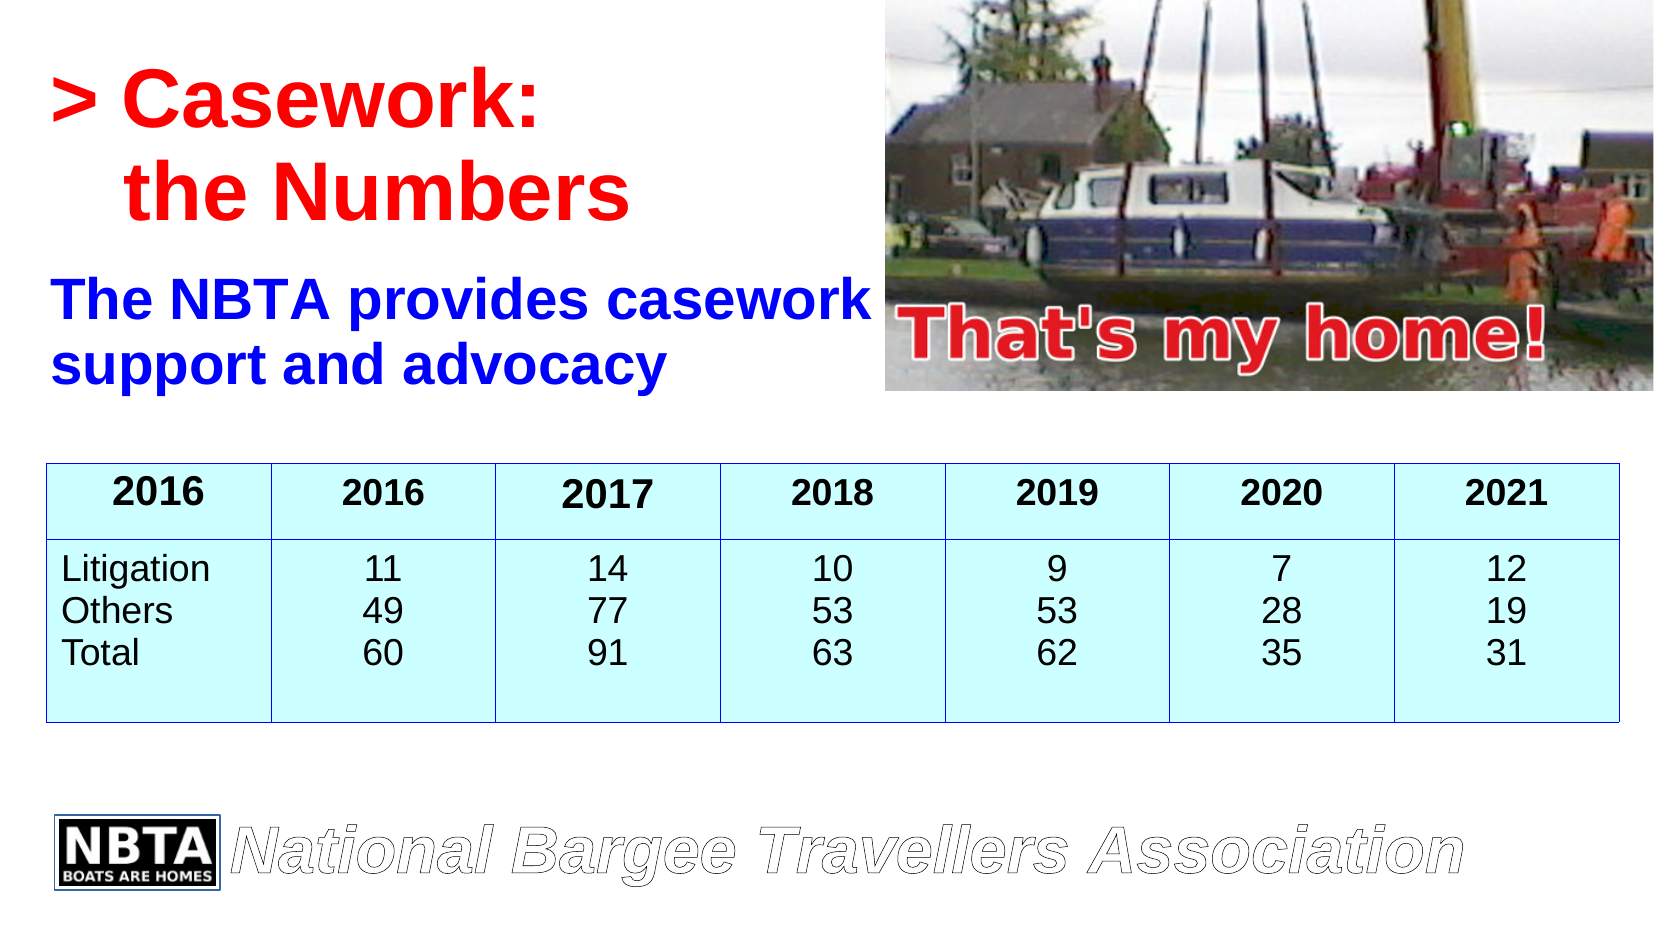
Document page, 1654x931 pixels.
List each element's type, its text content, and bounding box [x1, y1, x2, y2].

text_box [54, 814, 214, 890]
table_cell 7 28 35 [1170, 540, 1394, 722]
table_header 2018 [721, 464, 945, 539]
table_header 2016 [47, 464, 271, 539]
picture [59, 819, 214, 886]
table_header 2017 [496, 464, 720, 539]
table_cell 9 53 62 [946, 540, 1169, 722]
table_cell 14 77 91 [496, 540, 720, 722]
table_header 2016 [272, 464, 495, 539]
table_header 2021 [1395, 464, 1619, 539]
picture [885, 0, 1654, 391]
table_cell Litigation Others Total [47, 540, 271, 722]
table_cell 10 53 63 [721, 540, 945, 722]
table_header 2019 [946, 464, 1169, 539]
table_header 2020 [1170, 464, 1394, 539]
text_box > Casework: the Numbers [35, 45, 863, 259]
table_cell 11 49 60 [272, 540, 495, 722]
text_box The NBTA provides casework support and advocacy [35, 259, 993, 414]
table_cell 12 19 31 [1395, 540, 1619, 722]
text_box National Bargee Travellers Association [214, 806, 1531, 907]
